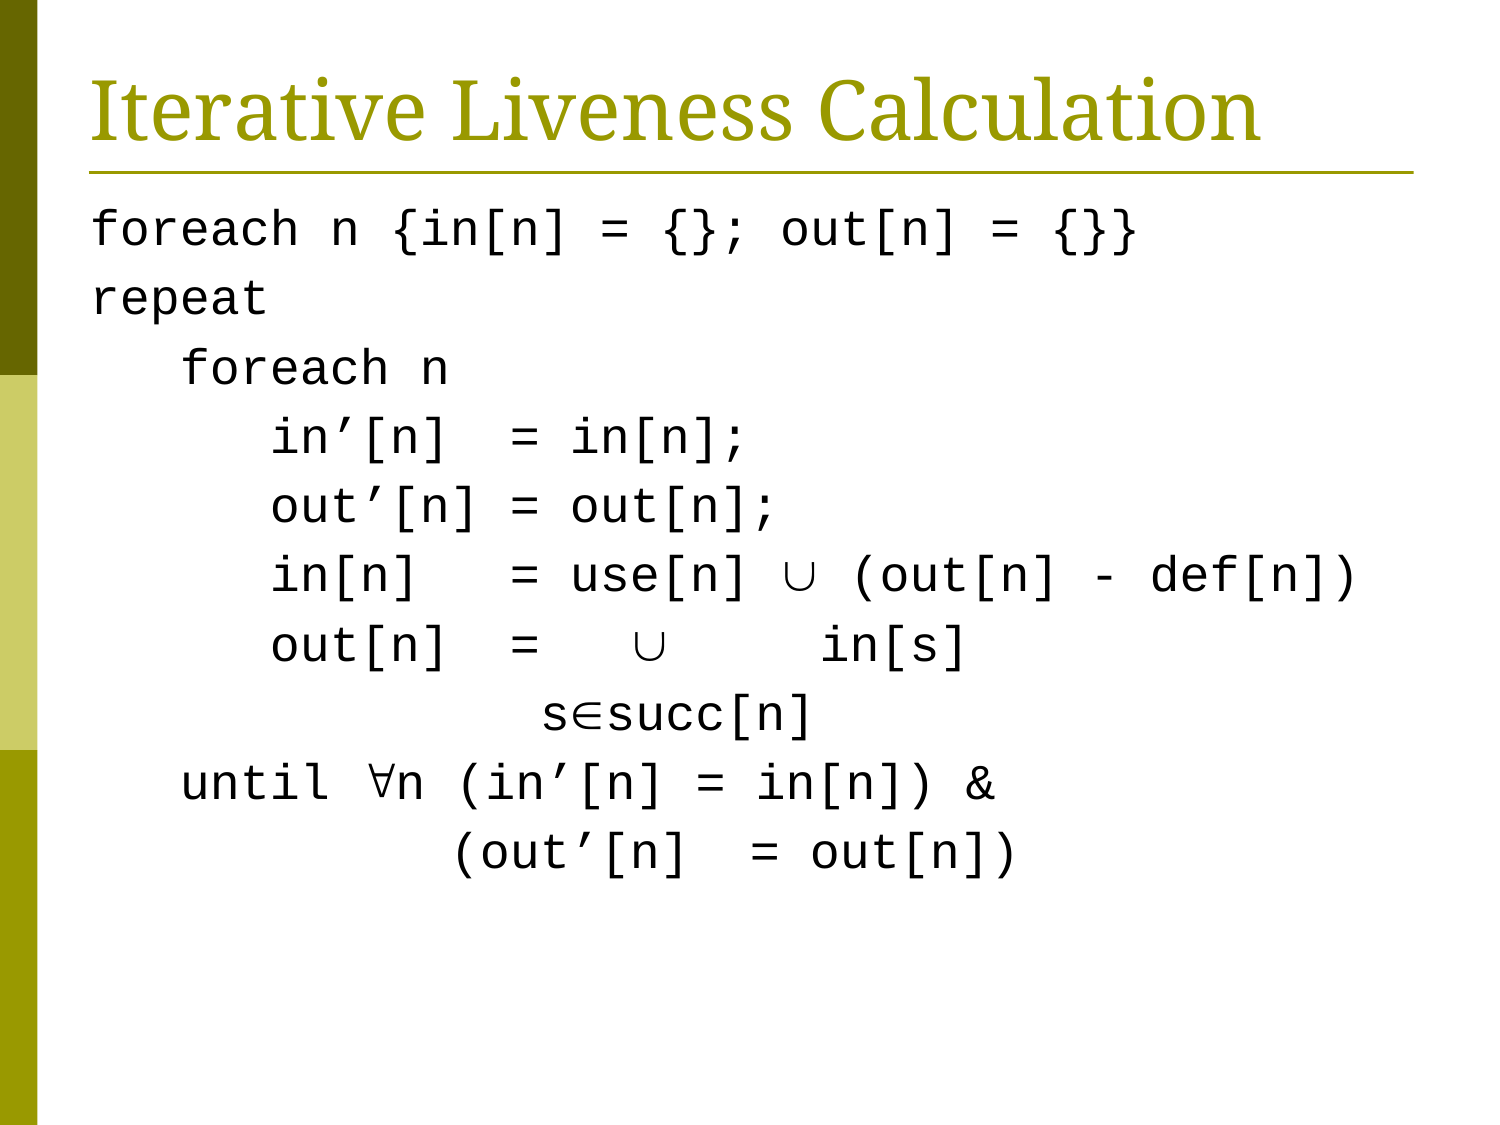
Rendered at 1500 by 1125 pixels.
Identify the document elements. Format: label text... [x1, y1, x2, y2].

title Iterative Liveness Calculation [75, 45, 1426, 173]
list foreach n {in[n] = {}; out[n] = {}} repeat foreach n in’[n] = in[n]; out’[n] = out[n]; in[n] = use[n]  (out[n] - def[n]) out[n] =  in[s] ssucc[n] until n (in’[n] = in[n]) & (out’[n] = out[n]) [75, 196, 1426, 1006]
